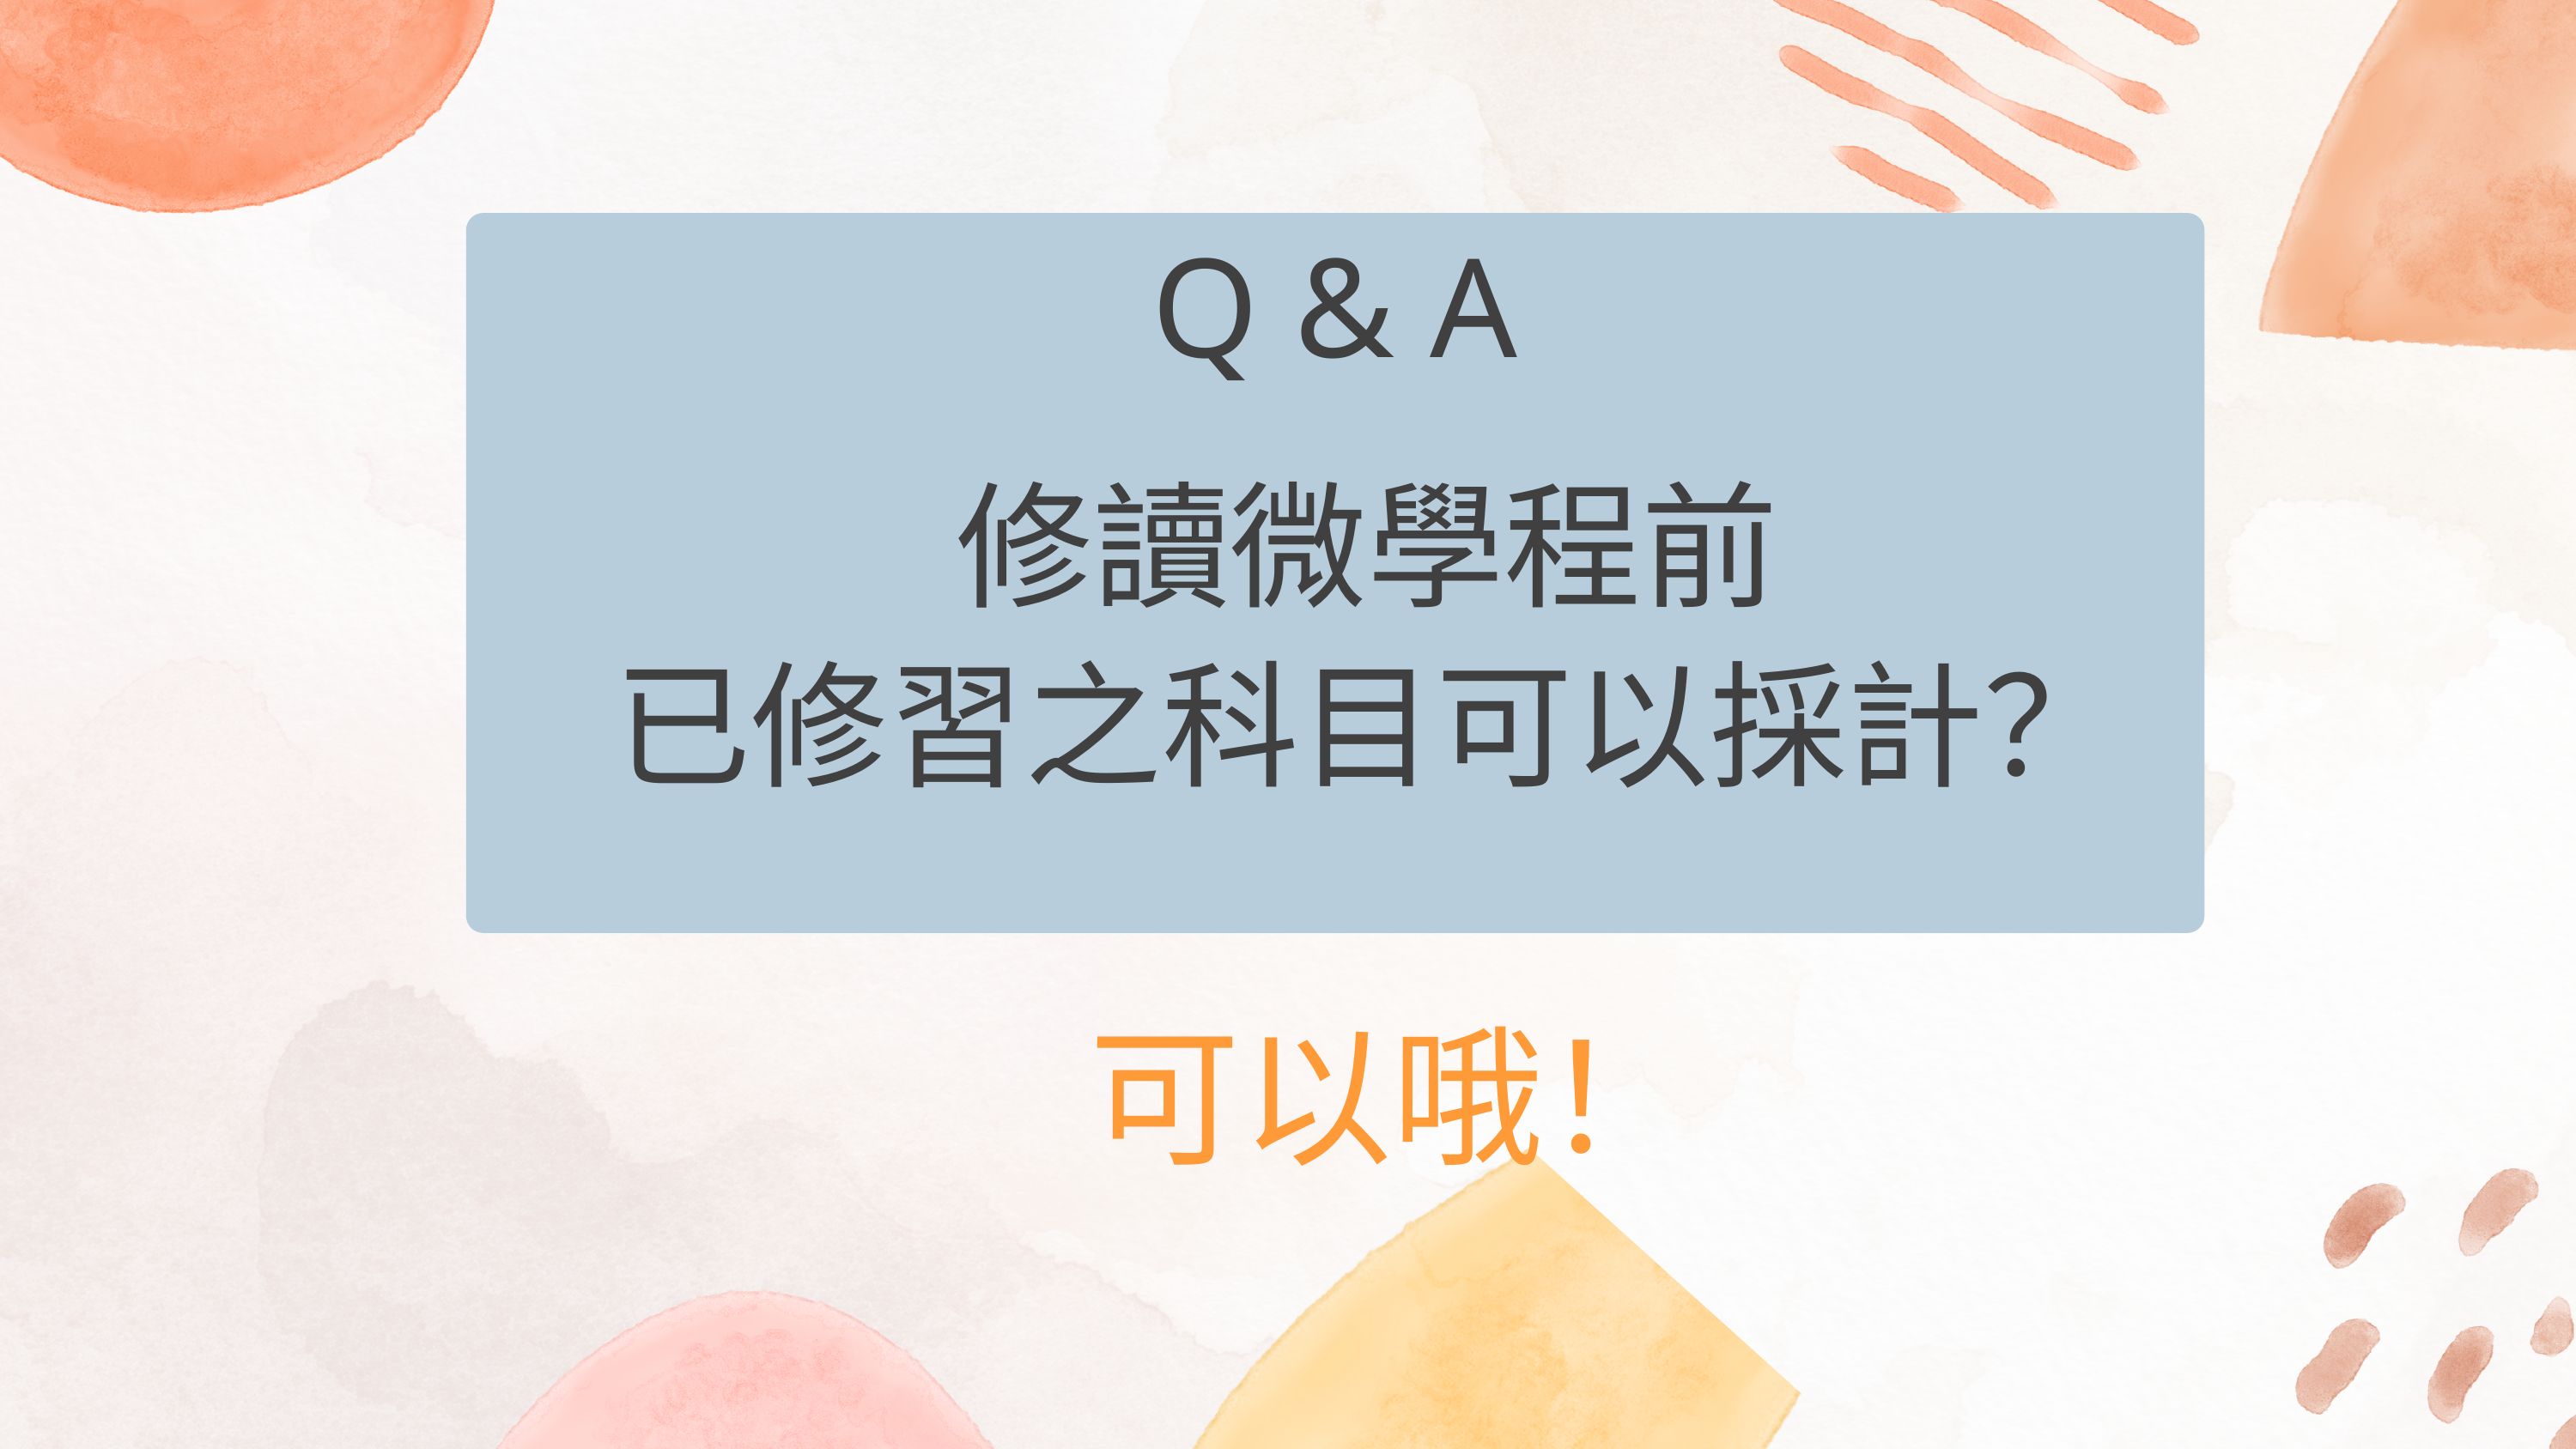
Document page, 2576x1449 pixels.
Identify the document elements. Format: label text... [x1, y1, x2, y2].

text_box 可以哦！ [100, 985, 2576, 1202]
text_box 修讀微學程前 已修習之科目可以採計？ [76, 445, 2576, 821]
text_box Q & A [44, 205, 2576, 403]
text_box [0, 0, 2576, 1449]
